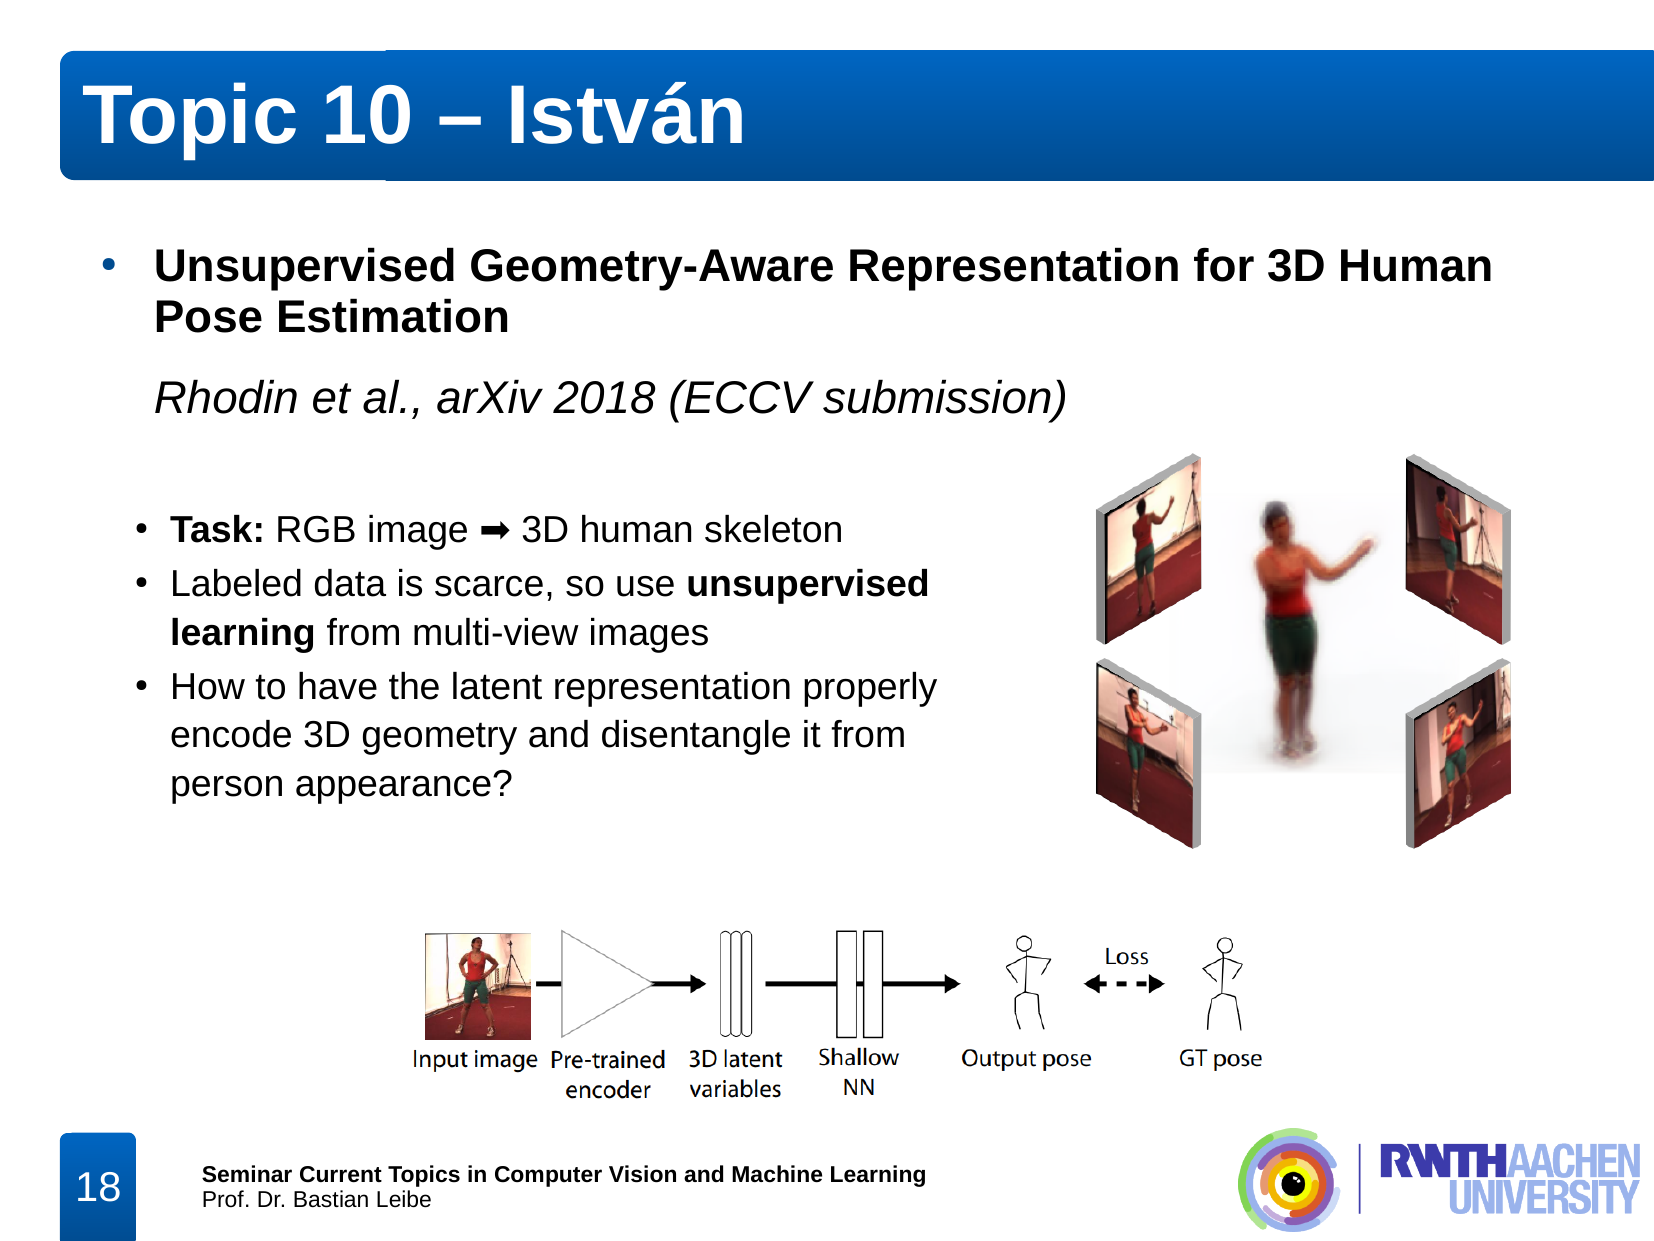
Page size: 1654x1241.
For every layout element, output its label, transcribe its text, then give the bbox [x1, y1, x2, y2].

list Unsupervised Geometry-Aware Representation for 3D Human Pose Estimation Rhodin et al., arXiv 2018 (ECCV submission) [82, 239, 1606, 435]
picture [1238, 1128, 1640, 1232]
picture [1080, 434, 1526, 856]
picture [405, 913, 1272, 1111]
text_box Task: RGB image ➡ 3D human skeleton Labeled data is scarce, so use unsupervised learning from multi-view images How to have the latent representation properly encode 3D geometry and disentangle it from person appearance? [120, 495, 1015, 841]
text_box [135, 841, 331, 1241]
title Topic 10 – István [82, 61, 1571, 168]
